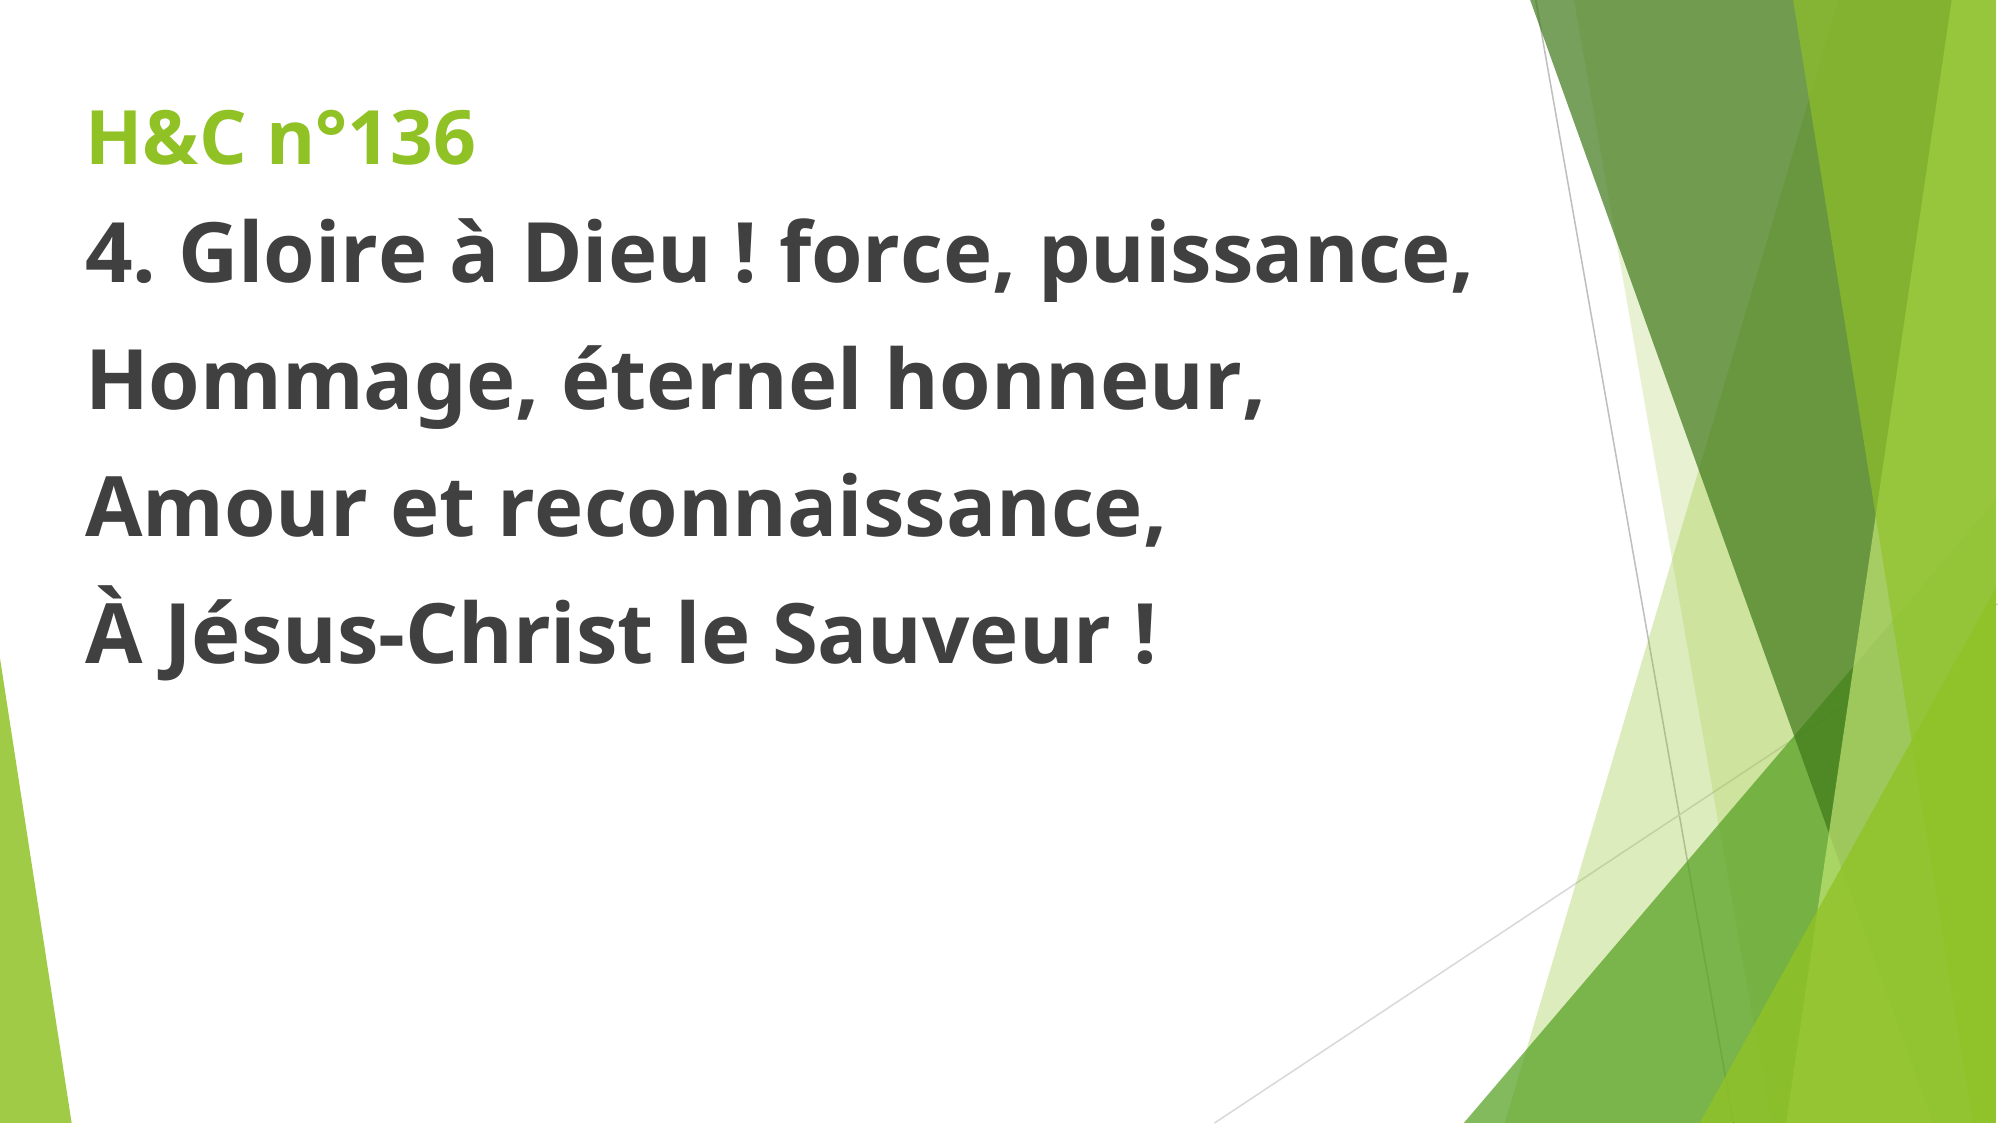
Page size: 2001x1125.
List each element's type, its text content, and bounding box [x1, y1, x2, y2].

text_box 4. Gloire à Dieu ! force, puissance, Hommage, éternel honneur, Amour et reconnaissance, À Jésus-Christ le Sauveur ! [70, 177, 1837, 1079]
text_box H&C n°136 [70, 82, 603, 177]
